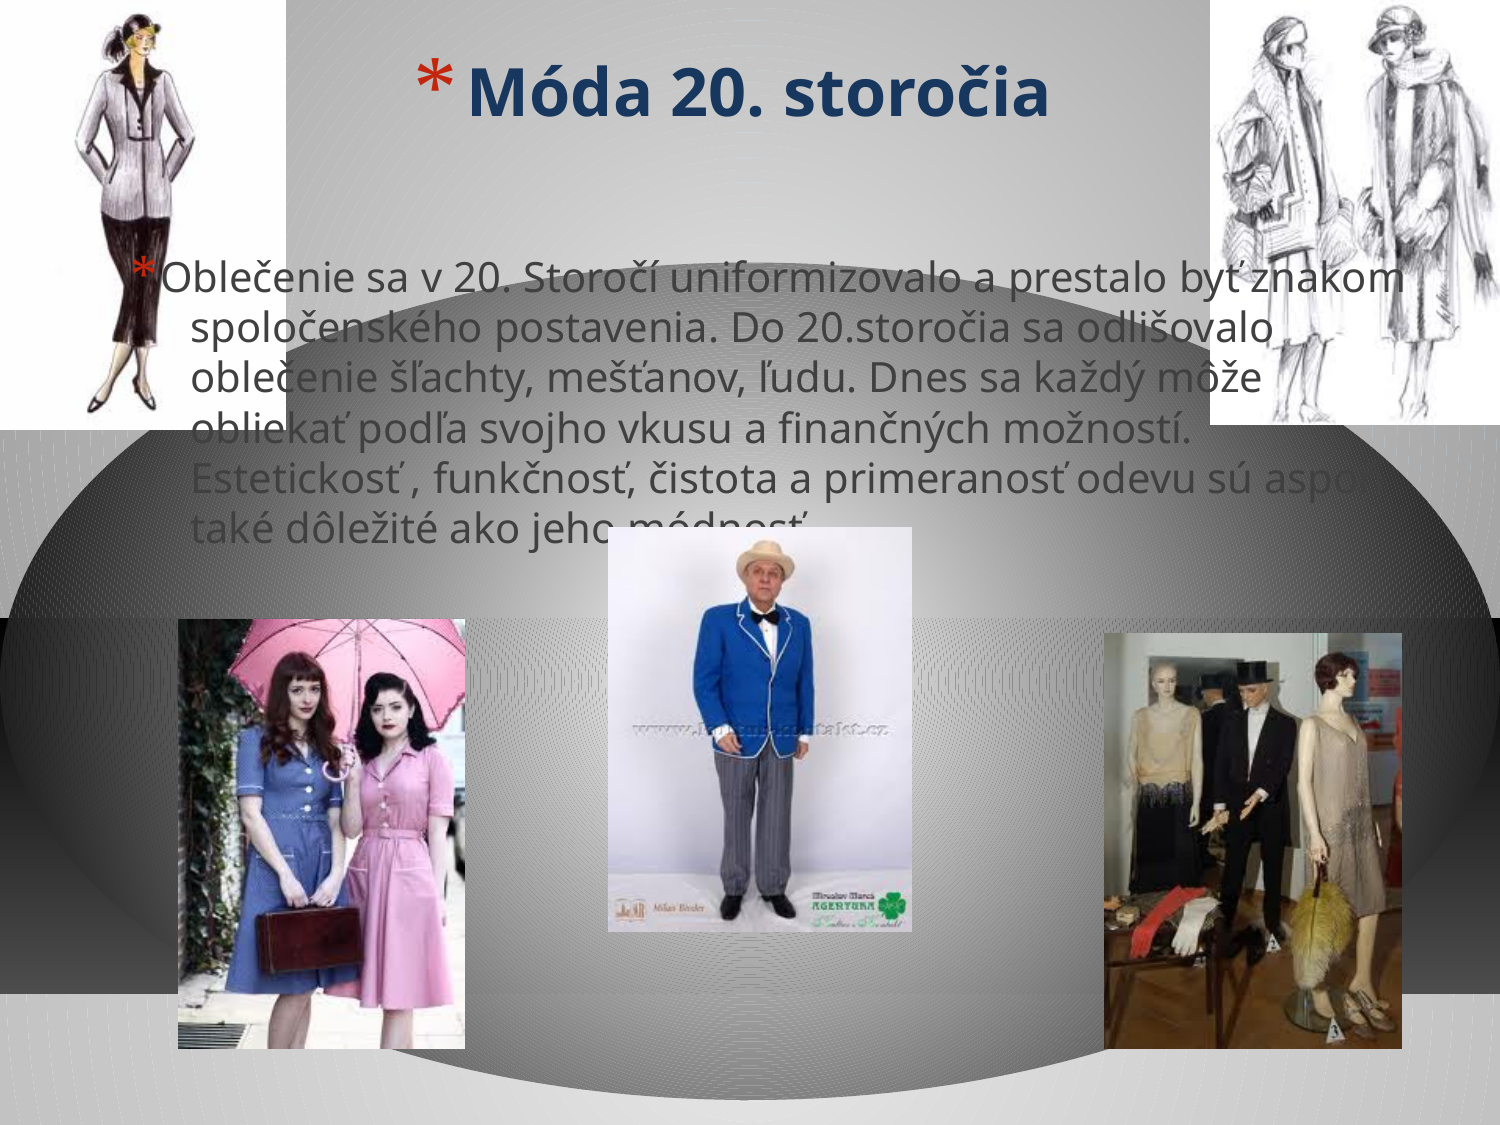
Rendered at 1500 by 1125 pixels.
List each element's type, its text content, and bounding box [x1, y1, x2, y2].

title Móda 20. storočia [294, 42, 1105, 173]
picture [1104, 633, 1402, 1049]
picture [608, 527, 912, 932]
picture [1210, 0, 1500, 426]
picture [0, 0, 286, 430]
list Oblečenie sa v 20. Storočí uniformizovalo a prestalo byť znakom spoločenského postavenia. Do 20.storočia sa odlišovalo oblečenie šľachty, mešťanov, ľudu. Dnes sa každý môže obliekať podľa svojho vkusu a finančných možností. Estetickosť , funkčnosť, čistota a primeranosť odevu sú aspoň také dôležité ako jeho módnosť. [100, 243, 1426, 1005]
picture [178, 619, 465, 1049]
